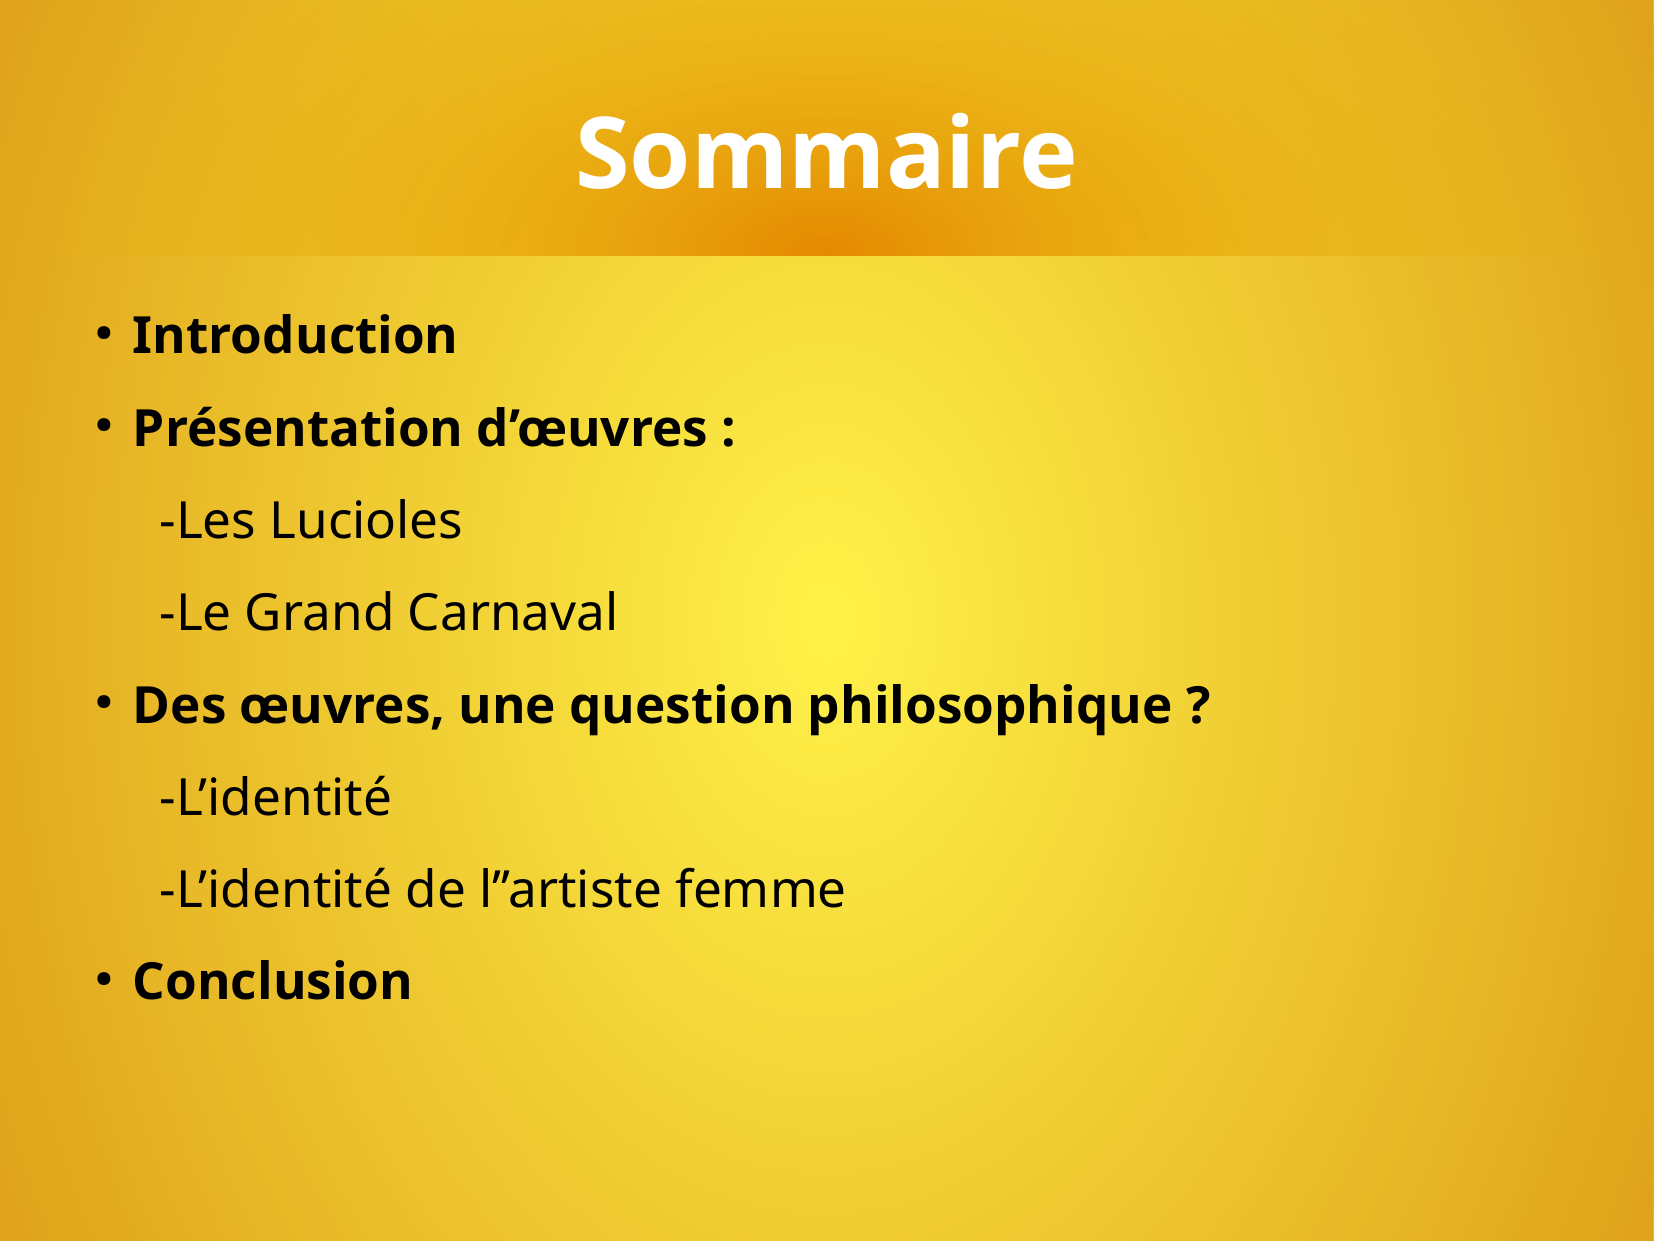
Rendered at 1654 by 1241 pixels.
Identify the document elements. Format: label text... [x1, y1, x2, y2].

title Sommaire [82, 47, 1571, 252]
list Introduction Présentation d’œuvres : -Les Lucioles -Le Grand Carnaval Des œuvres, une question philosophique ? -L’identité -L’identité de l’’artiste femme Conclusion [82, 299, 1571, 1019]
